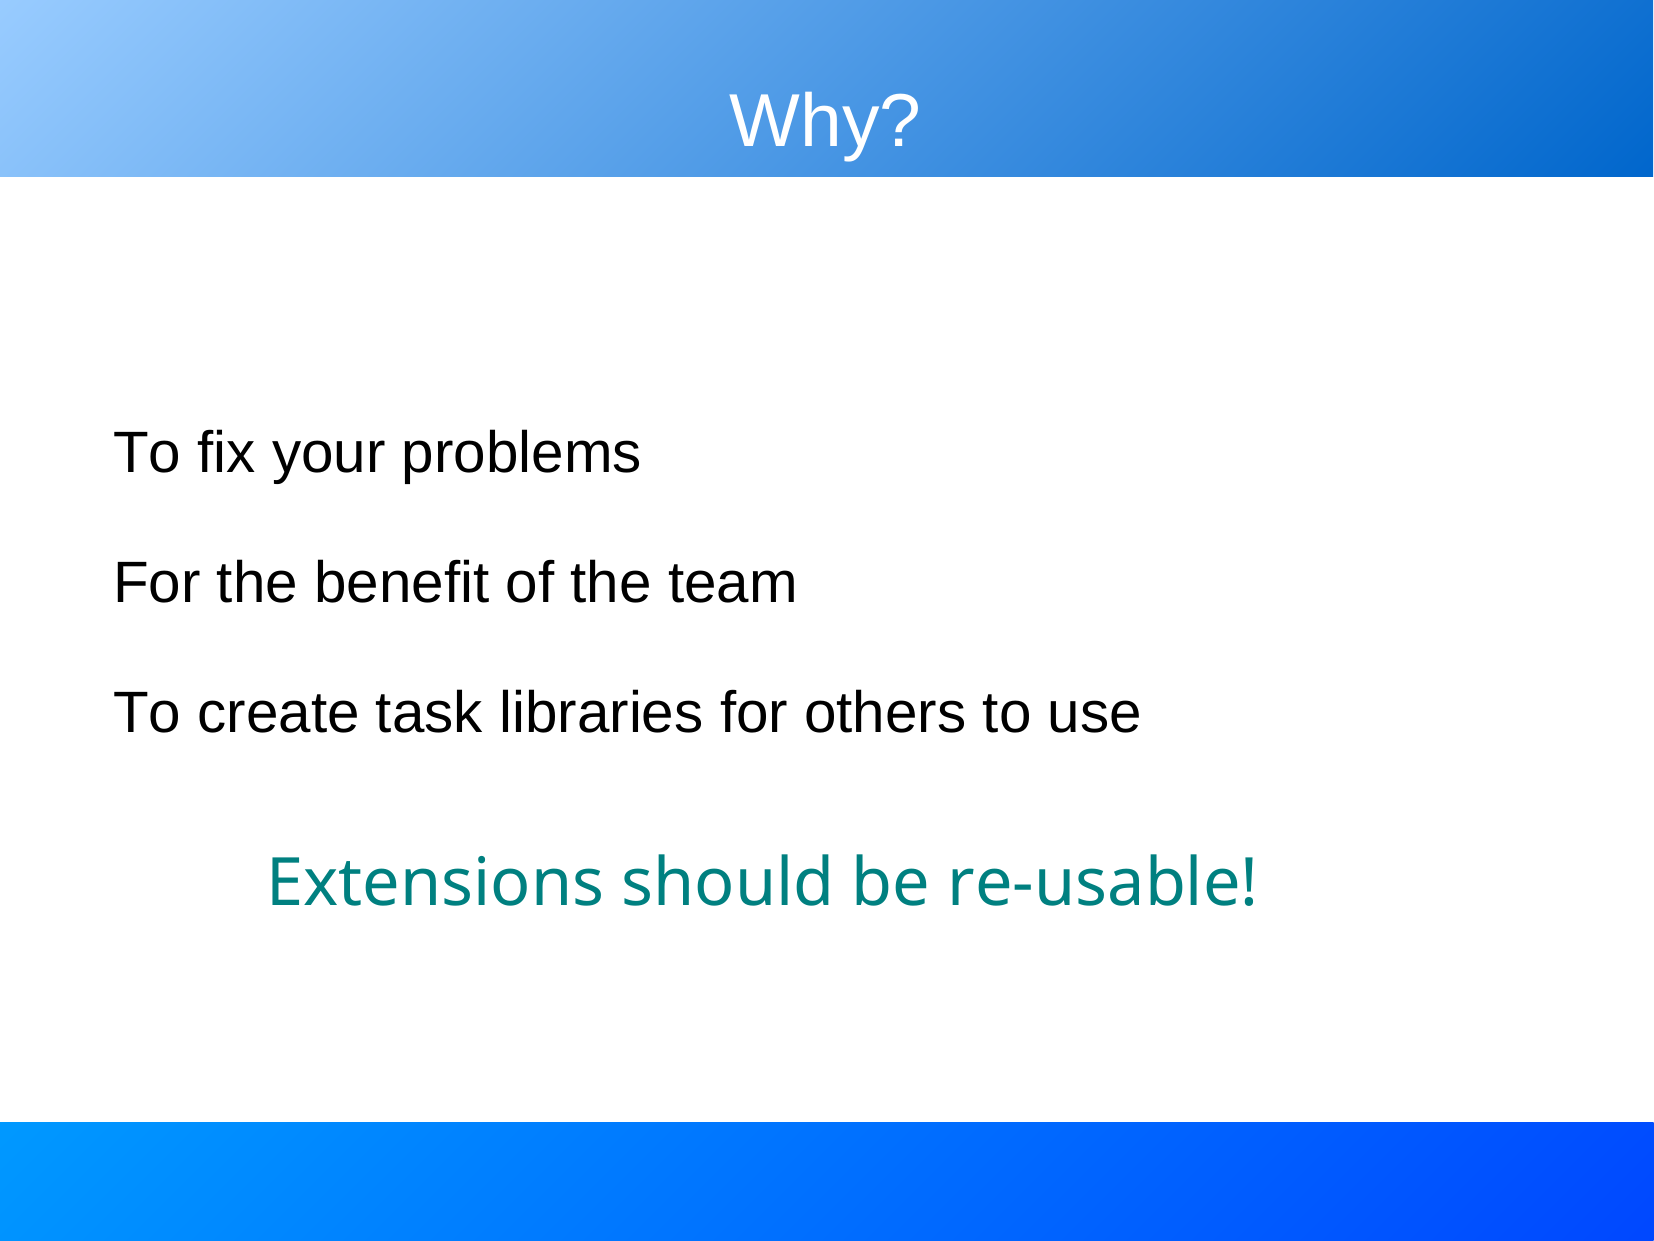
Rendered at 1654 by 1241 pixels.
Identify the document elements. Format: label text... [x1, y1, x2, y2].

list To fix your problems For the benefit of the team To create task libraries for others to use [88, 354, 1534, 1034]
title Why? [162, 59, 1489, 182]
text_box Extensions should be re-usable! [251, 826, 1122, 1004]
